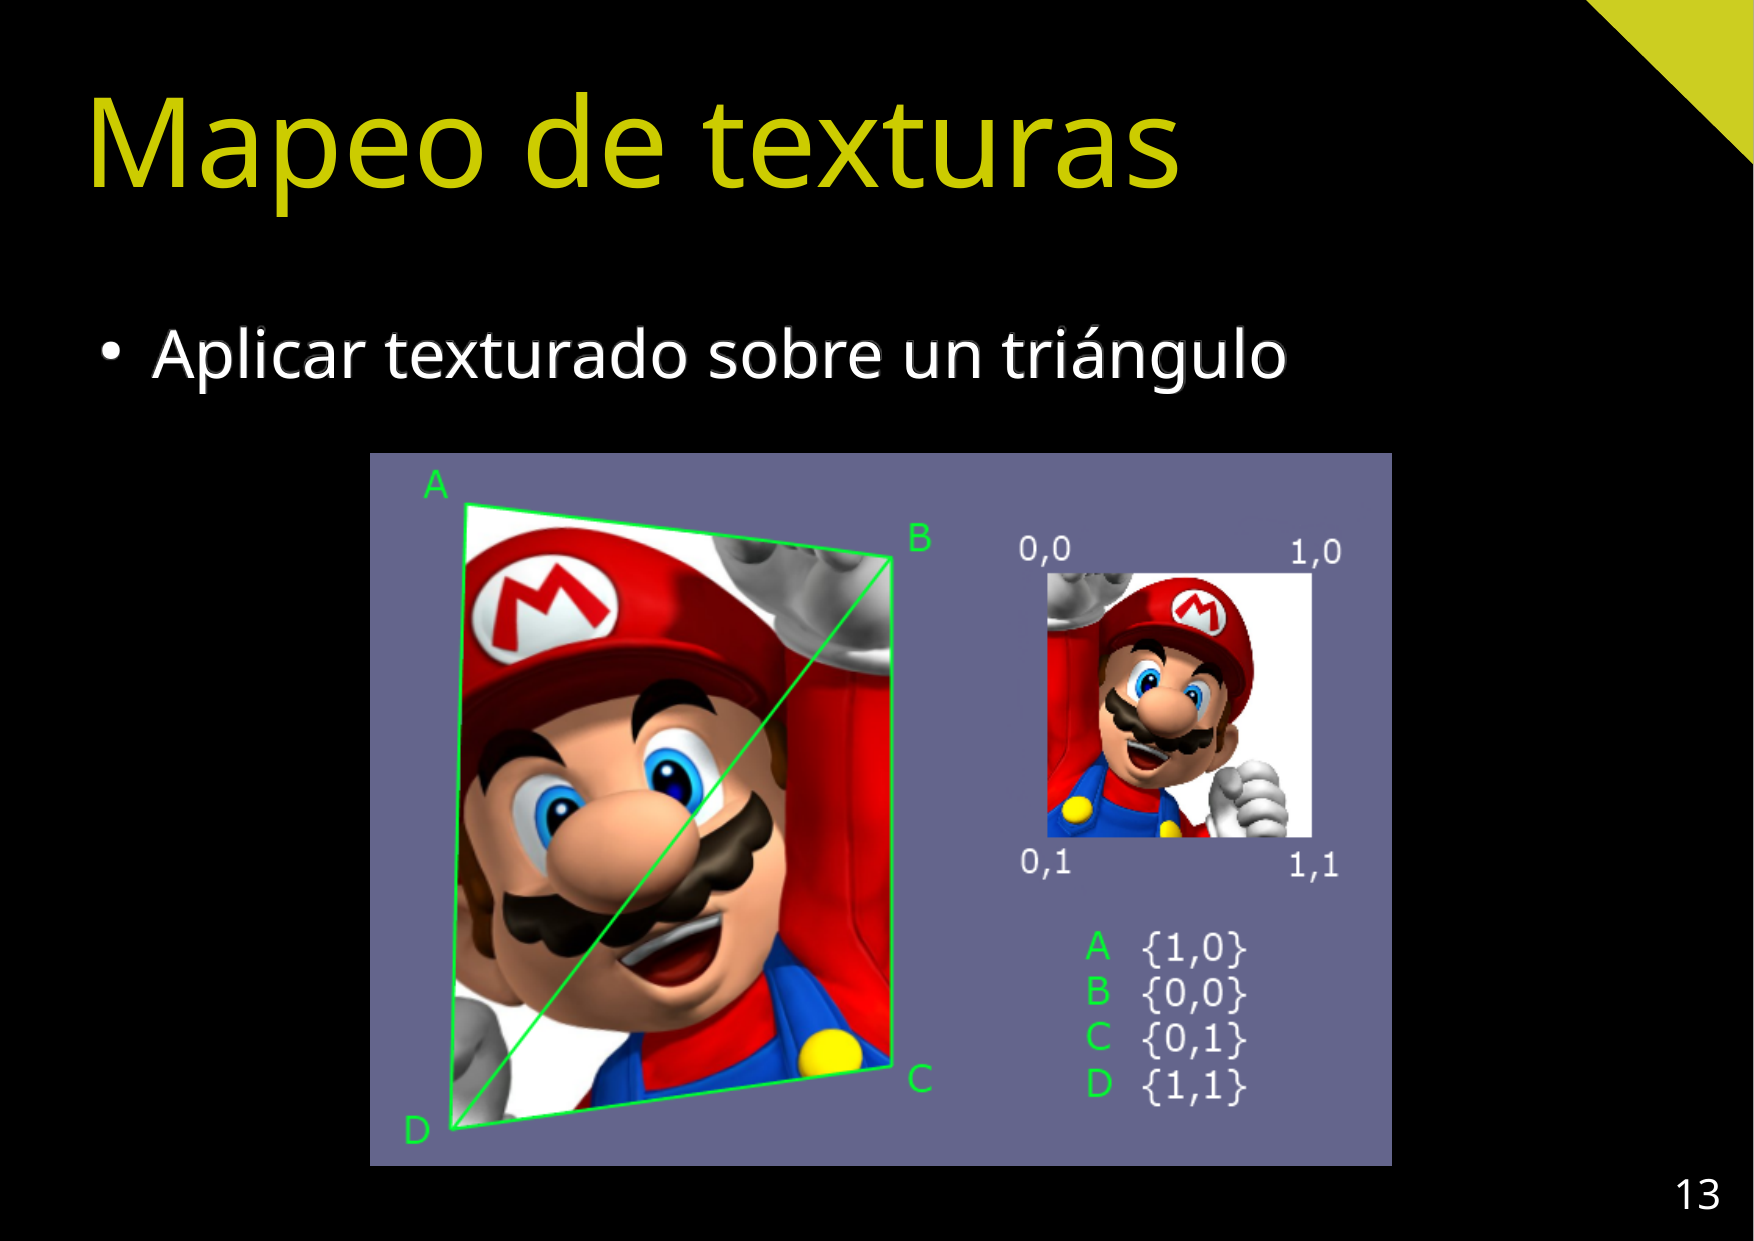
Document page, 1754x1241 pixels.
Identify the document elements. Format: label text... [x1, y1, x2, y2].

picture [370, 453, 1392, 1166]
title Mapeo de texturas [82, 35, 1661, 243]
list Aplicar texturado sobre un triángulo [81, 307, 1660, 1126]
